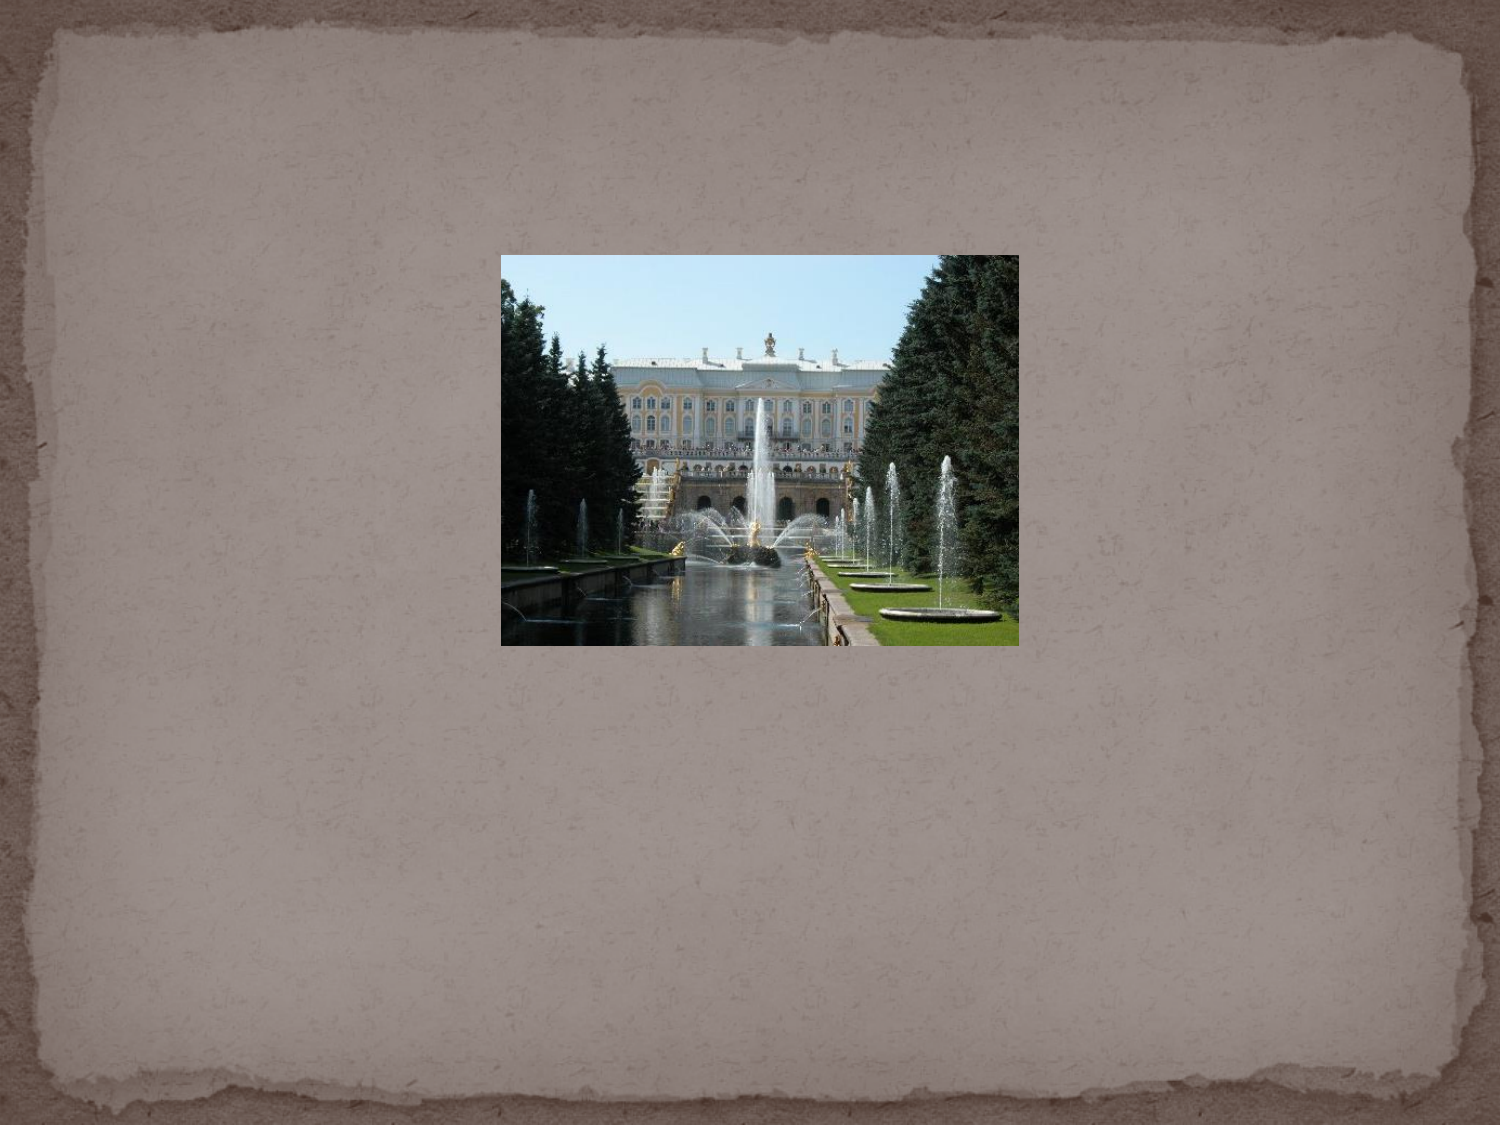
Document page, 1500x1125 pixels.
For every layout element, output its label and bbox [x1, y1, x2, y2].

picture [501, 255, 1019, 646]
